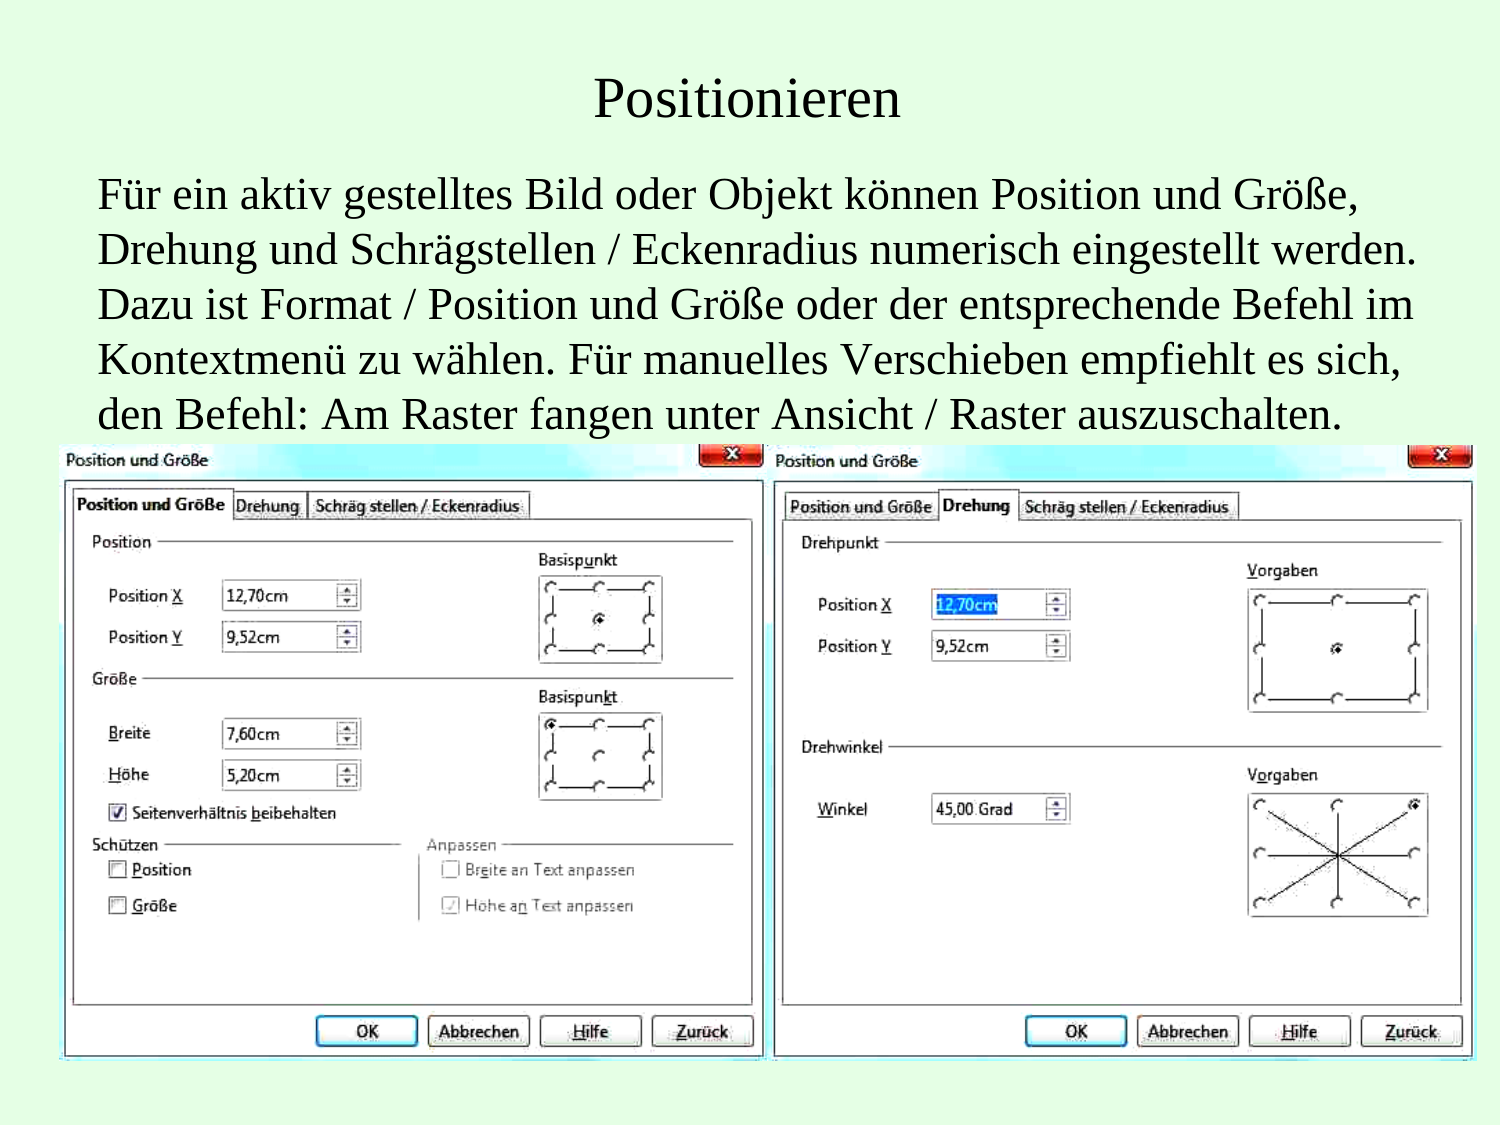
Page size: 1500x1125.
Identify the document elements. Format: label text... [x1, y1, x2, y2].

title Positionieren [112, 16, 1383, 156]
picture [59, 444, 1477, 1061]
text_box Für ein aktiv gestelltes Bild oder Objekt können Position und Größe, Drehung und Schrägstellen / Eckenradius numerisch eingestellt werden. Dazu ist Format / Position und Größe oder der entsprechende Befehl im Kontextmenü zu wählen. Für manuelles Verschieben empfiehlt es sich, den Befehl: Am Raster fangen unter Ansicht / Raster auszuschalten. [82, 156, 1453, 331]
